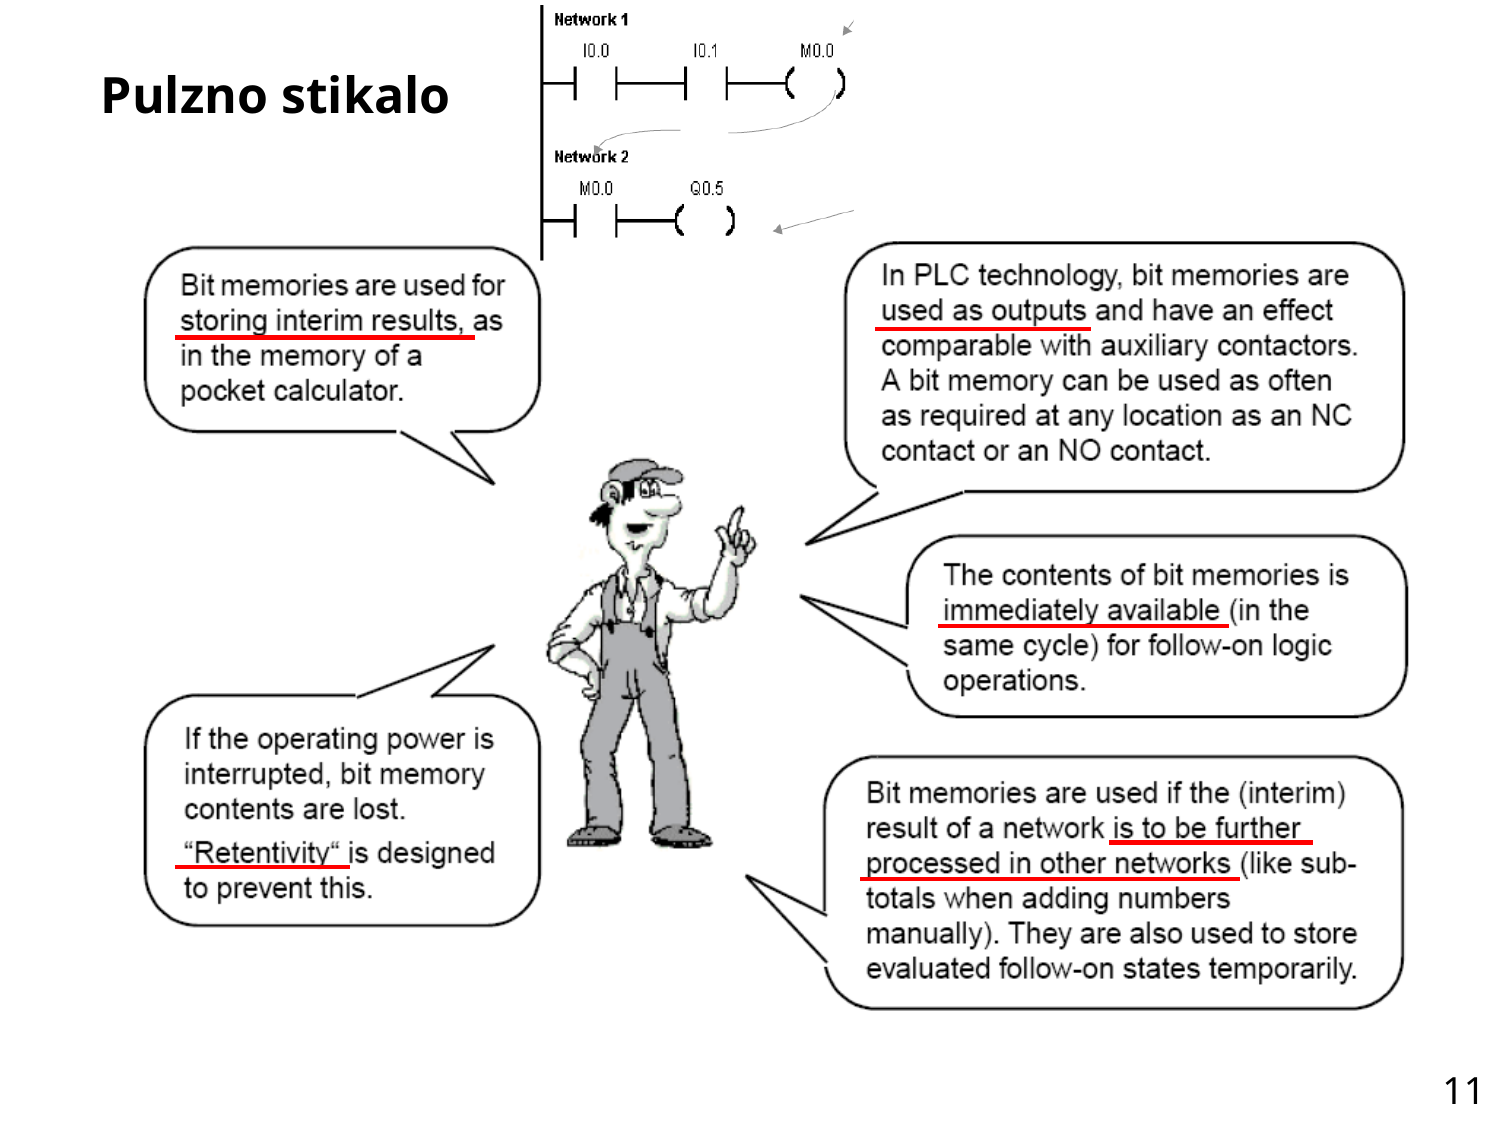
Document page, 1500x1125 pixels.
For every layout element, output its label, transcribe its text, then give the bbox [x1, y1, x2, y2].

picture [125, 0, 1423, 1030]
text_box Pulzno stikalo [86, 55, 466, 131]
